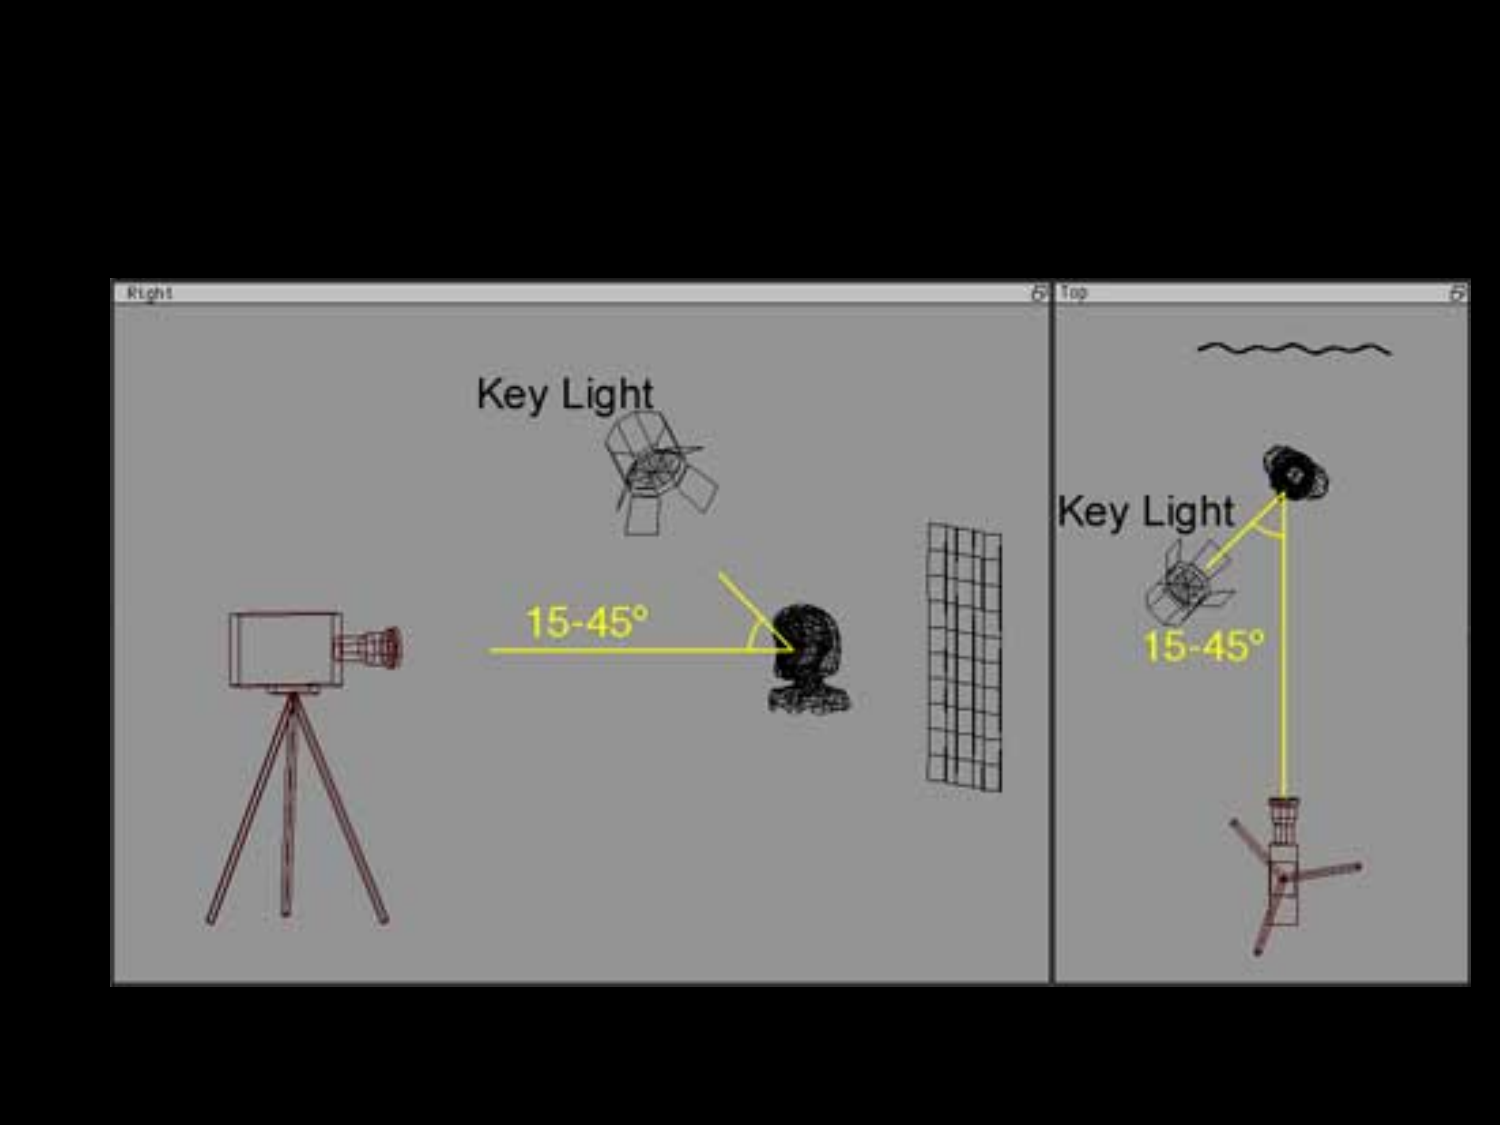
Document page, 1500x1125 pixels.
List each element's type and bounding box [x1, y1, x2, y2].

picture [110, 278, 1471, 987]
